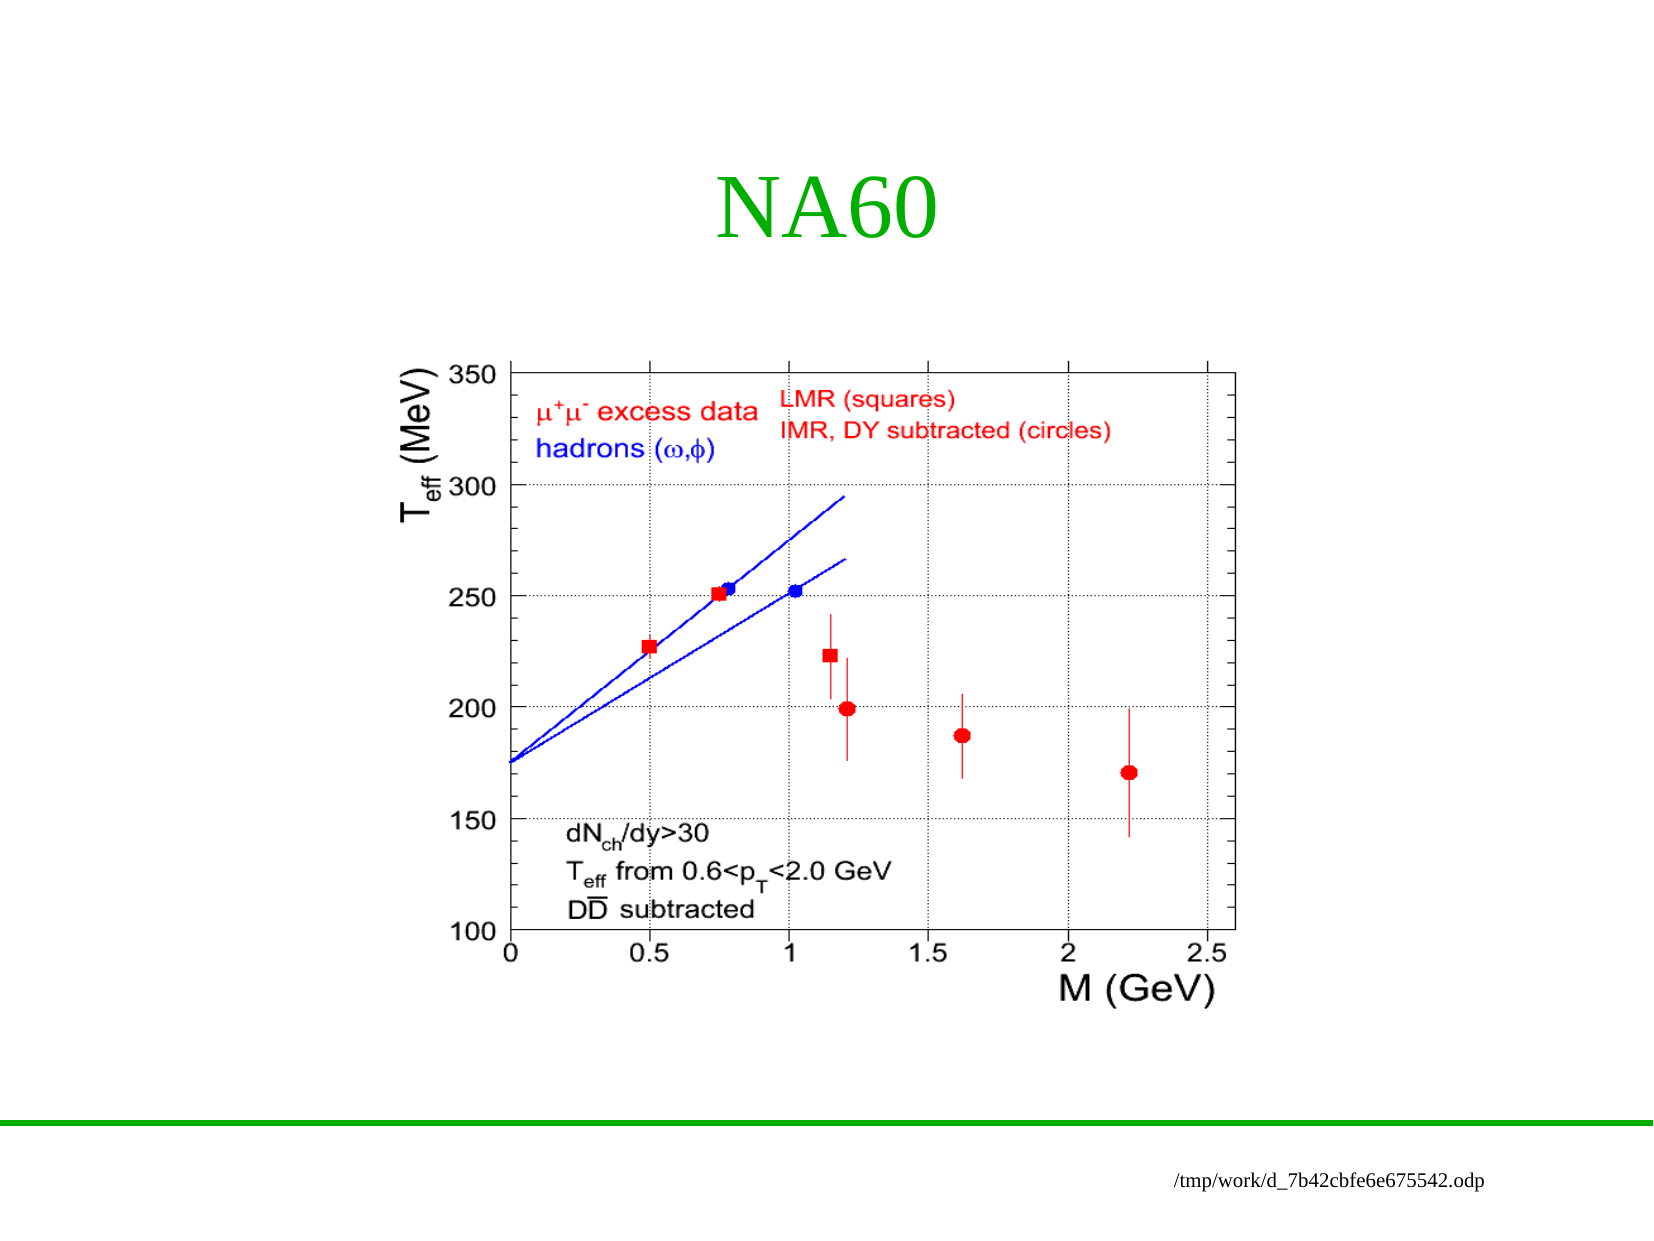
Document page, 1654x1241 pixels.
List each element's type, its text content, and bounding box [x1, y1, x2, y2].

picture [394, 315, 1283, 1012]
title NA60 [121, 102, 1534, 310]
